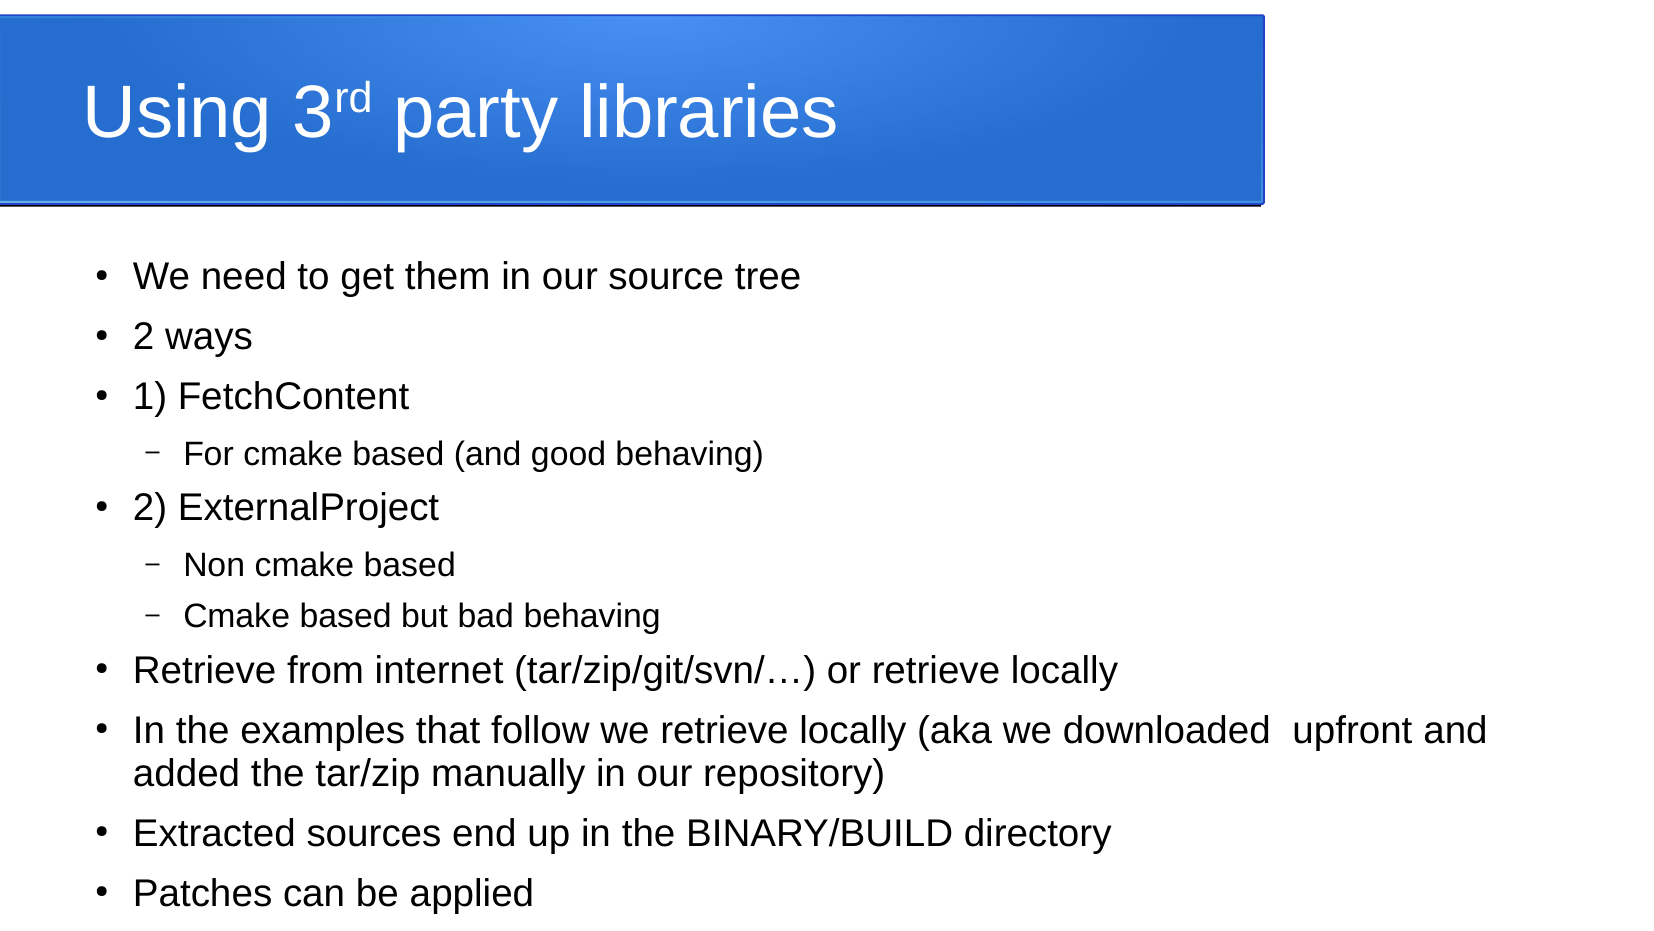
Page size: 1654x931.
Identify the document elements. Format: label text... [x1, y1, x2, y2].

list We need to get them in our source tree 2 ways 1) FetchContent For cmake based (and good behaving) 2) ExternalProject Non cmake based Cmake based but bad behaving Retrieve from internet (tar/zip/git/svn/…) or retrieve locally In the examples that follow we retrieve locally (aka we downloaded upfront and added the tar/zip manually in our repository) Extracted sources end up in the BINARY/BUILD directory Patches can be applied [82, 255, 1591, 916]
title Using 3rd party libraries [82, 29, 1235, 196]
